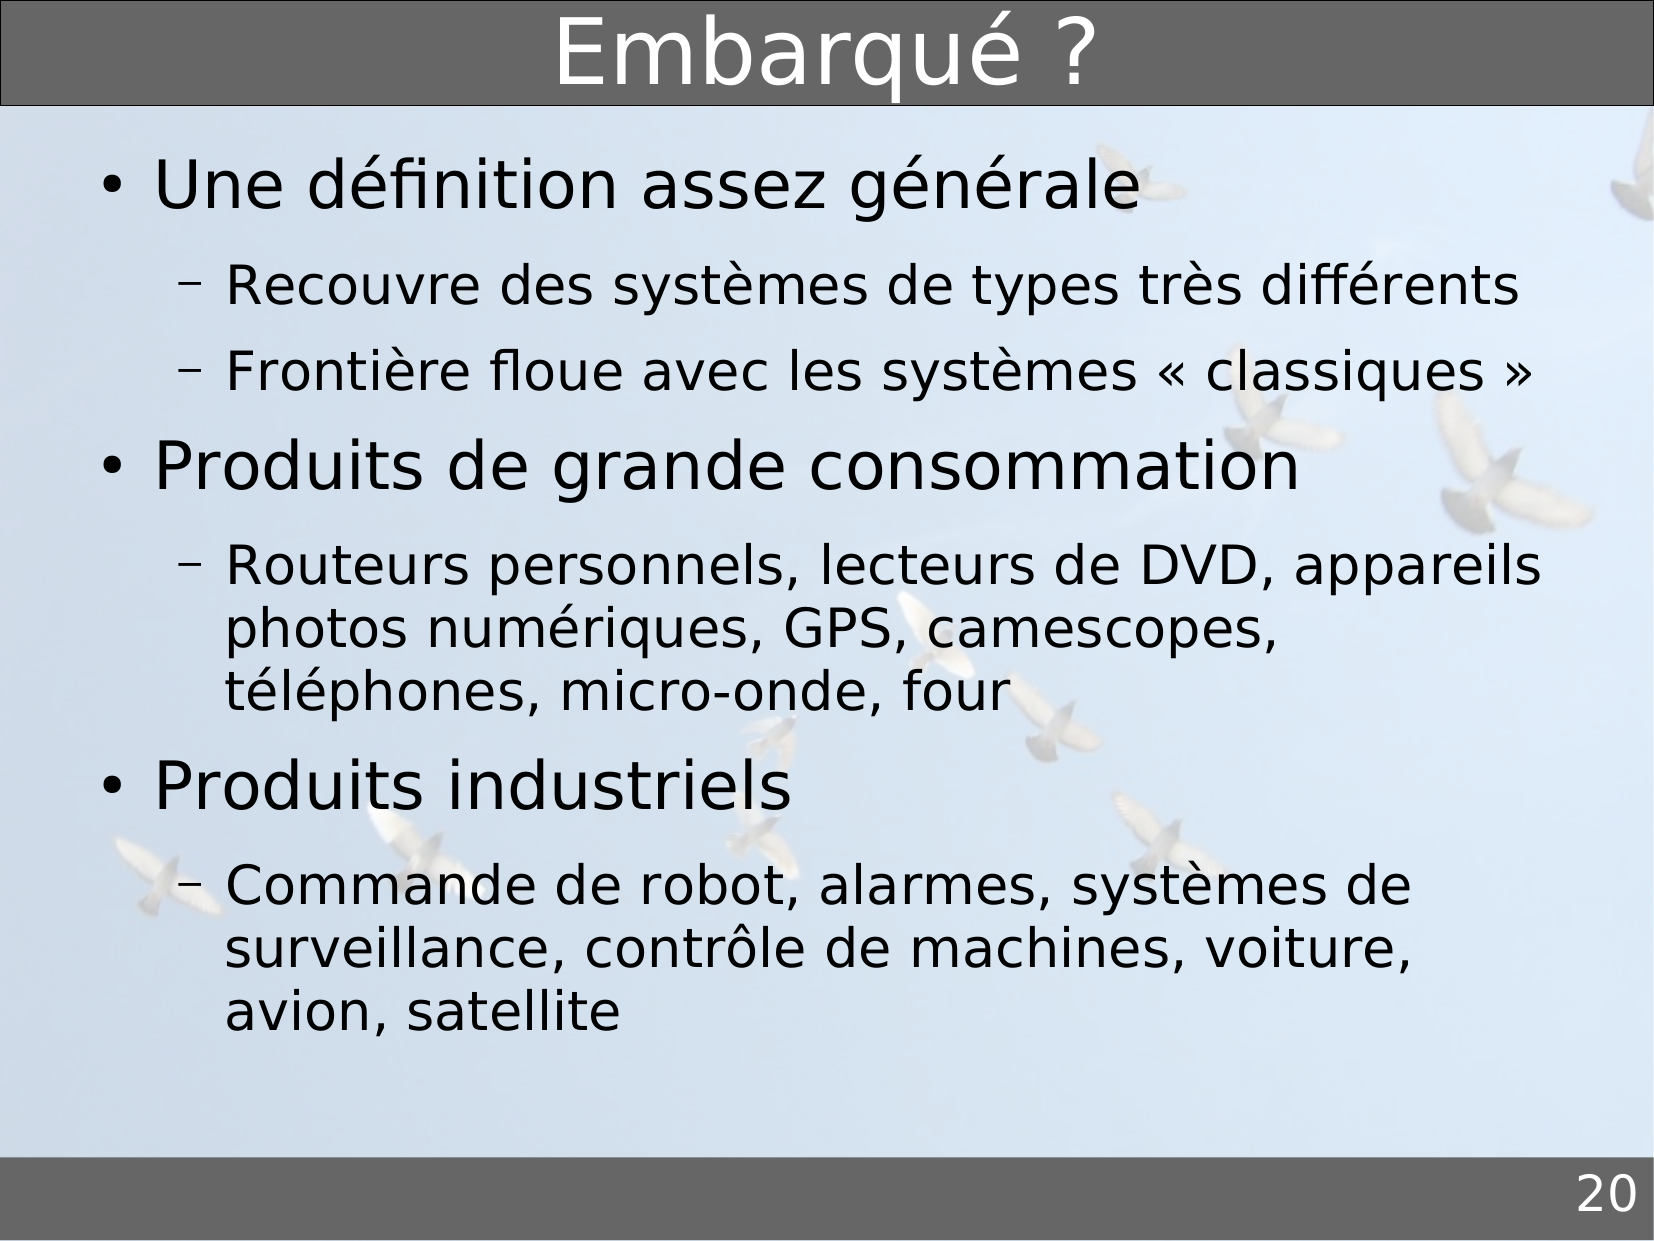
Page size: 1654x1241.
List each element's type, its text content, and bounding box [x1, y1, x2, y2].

title Embarqué ? [0, 0, 1654, 107]
list Une définition assez générale Recouvre des systèmes de types très différents Frontière floue avec les systèmes « classiques » Produits de grande consommation Routeurs personnels, lecteurs de DVD, appareils photos numériques, GPS, camescopes, téléphones, micro-onde, four Produits industriels Commande de robot, alarmes, systèmes de surveillance, contrôle de machines, voiture, avion, satellite [82, 146, 1571, 1109]
